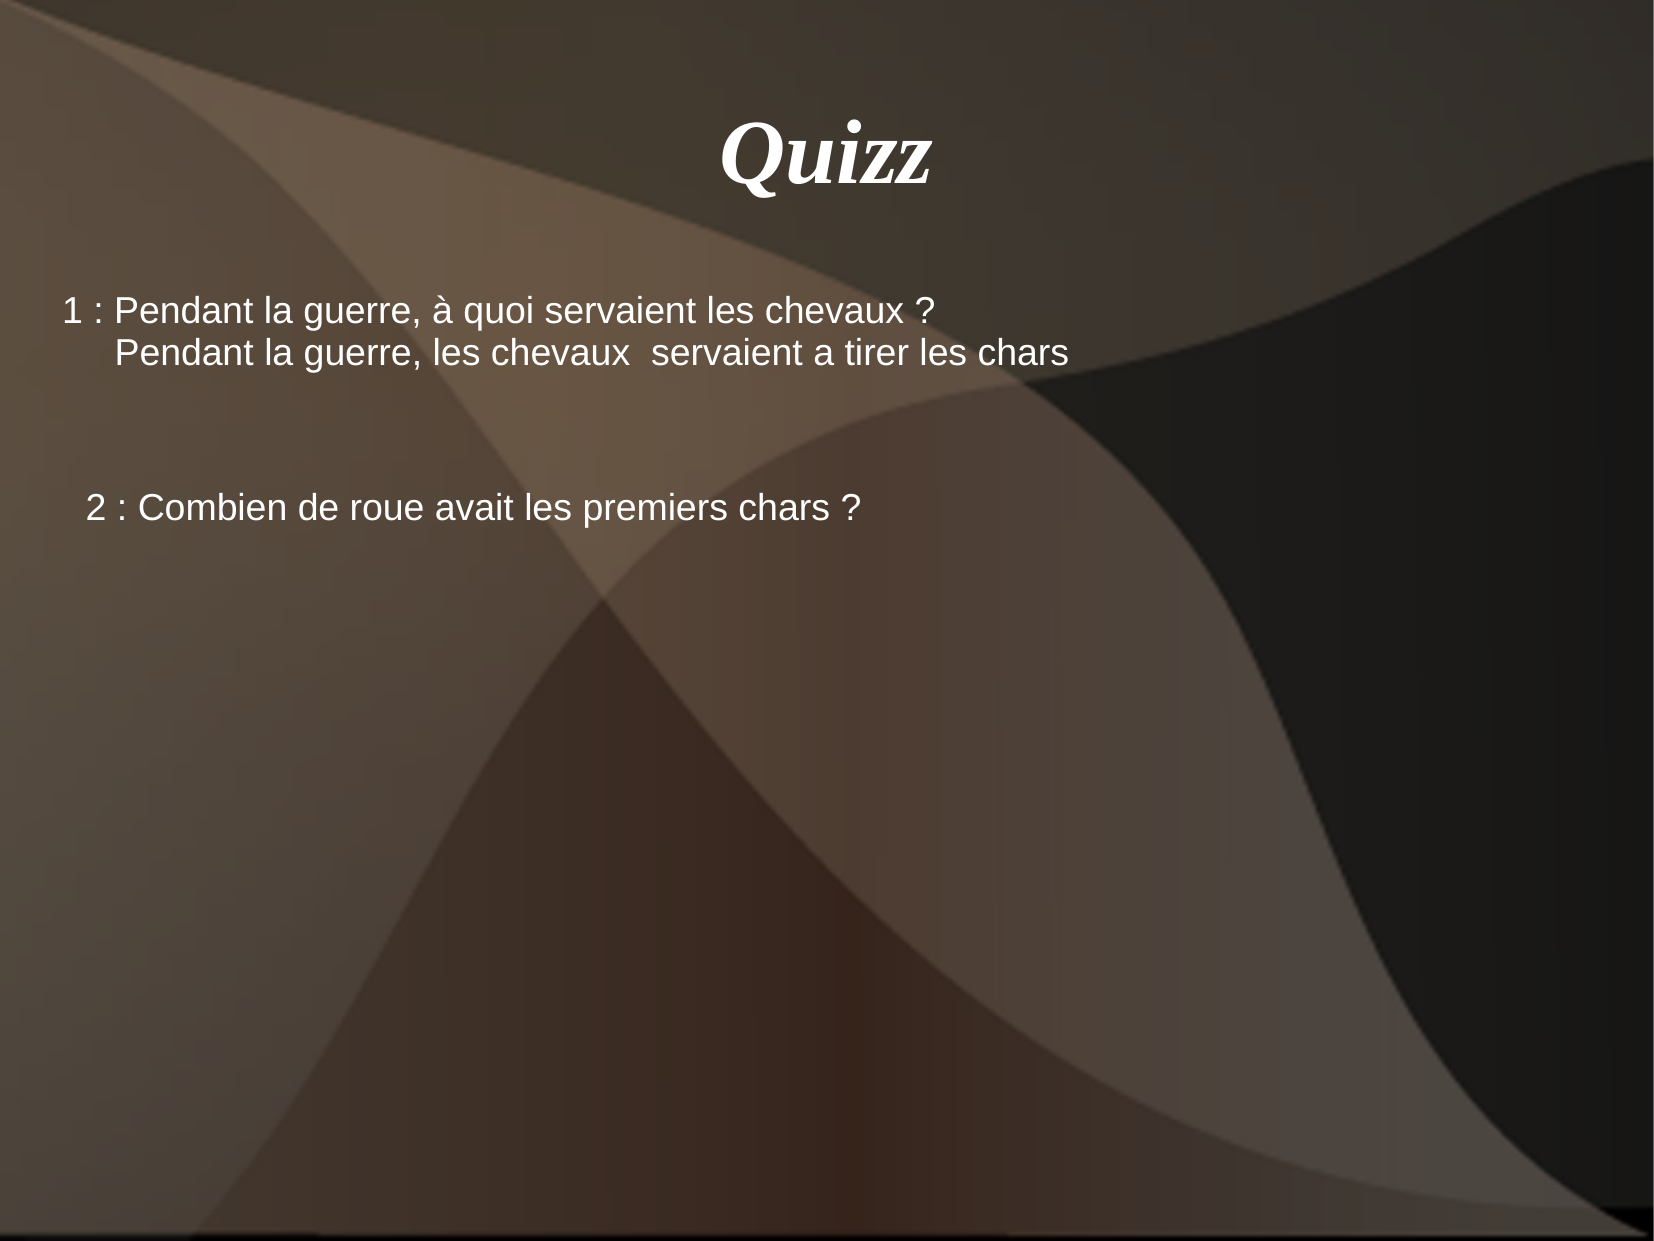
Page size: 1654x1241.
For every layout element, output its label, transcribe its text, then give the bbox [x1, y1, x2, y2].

text_box 1 : Pendant la guerre, à quoi servaient les chevaux ? Pendant la guerre, les chevaux servaient a tirer les chars [47, 282, 1274, 438]
title Quizz [82, 49, 1571, 257]
picture [0, 0, 1654, 1241]
text_box 2 : Combien de roue avait les premiers chars ? [70, 437, 1418, 536]
